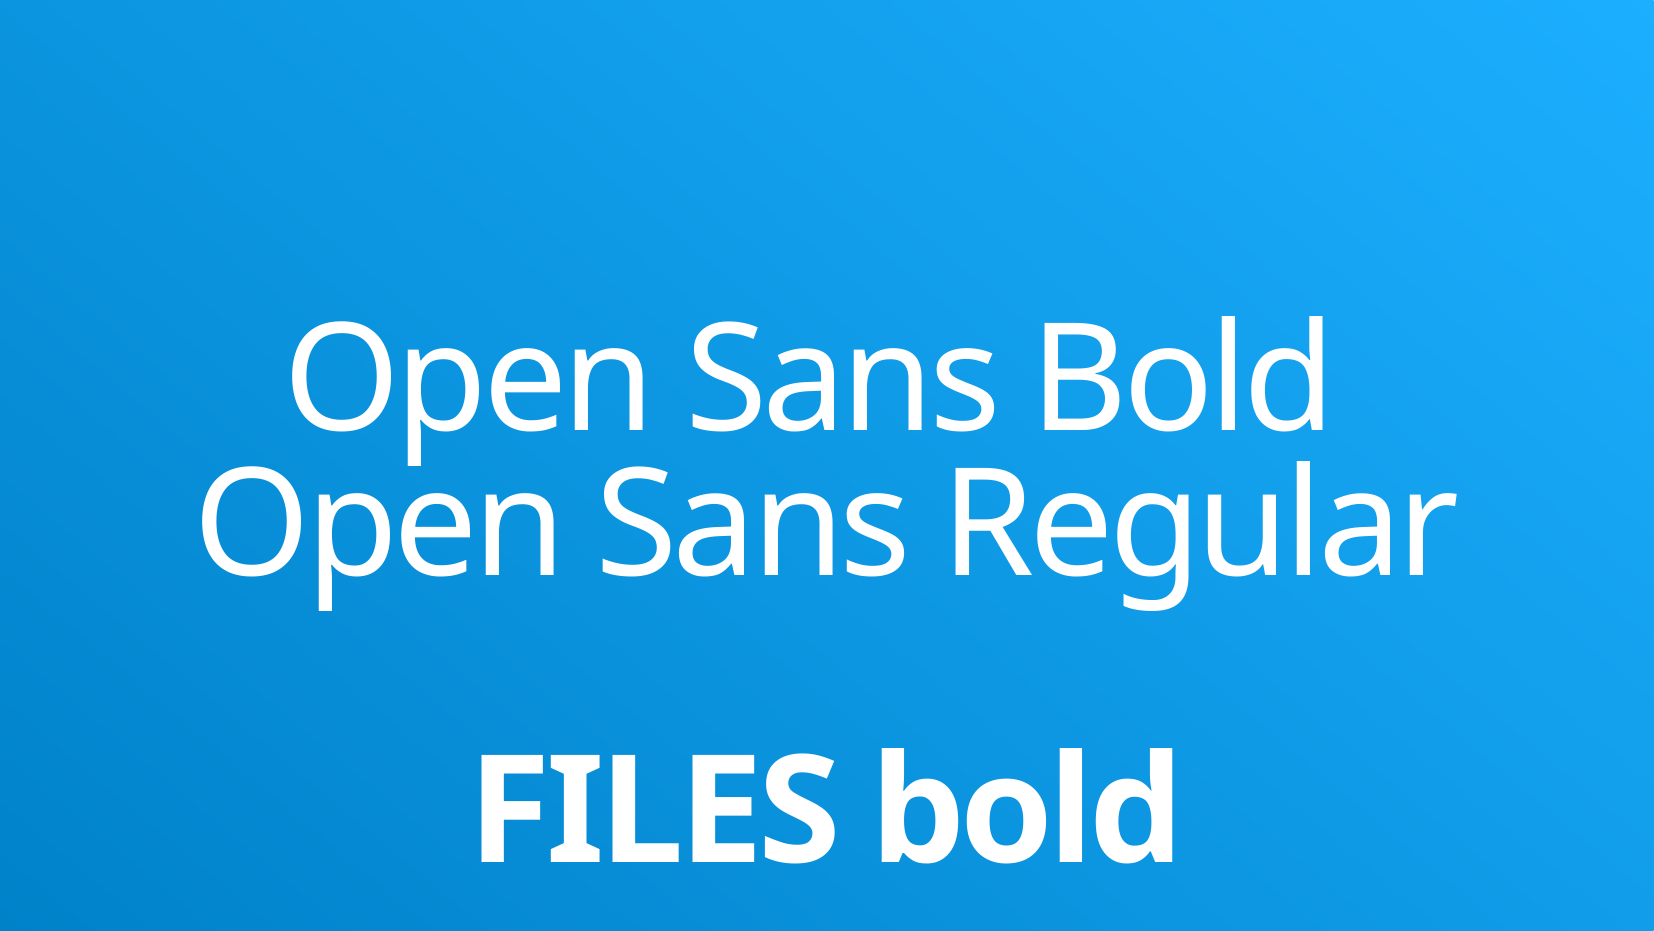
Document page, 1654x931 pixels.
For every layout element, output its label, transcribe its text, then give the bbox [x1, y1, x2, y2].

title Open Sans Bold Open Sans Regular FILES bold [81, 307, 1572, 623]
